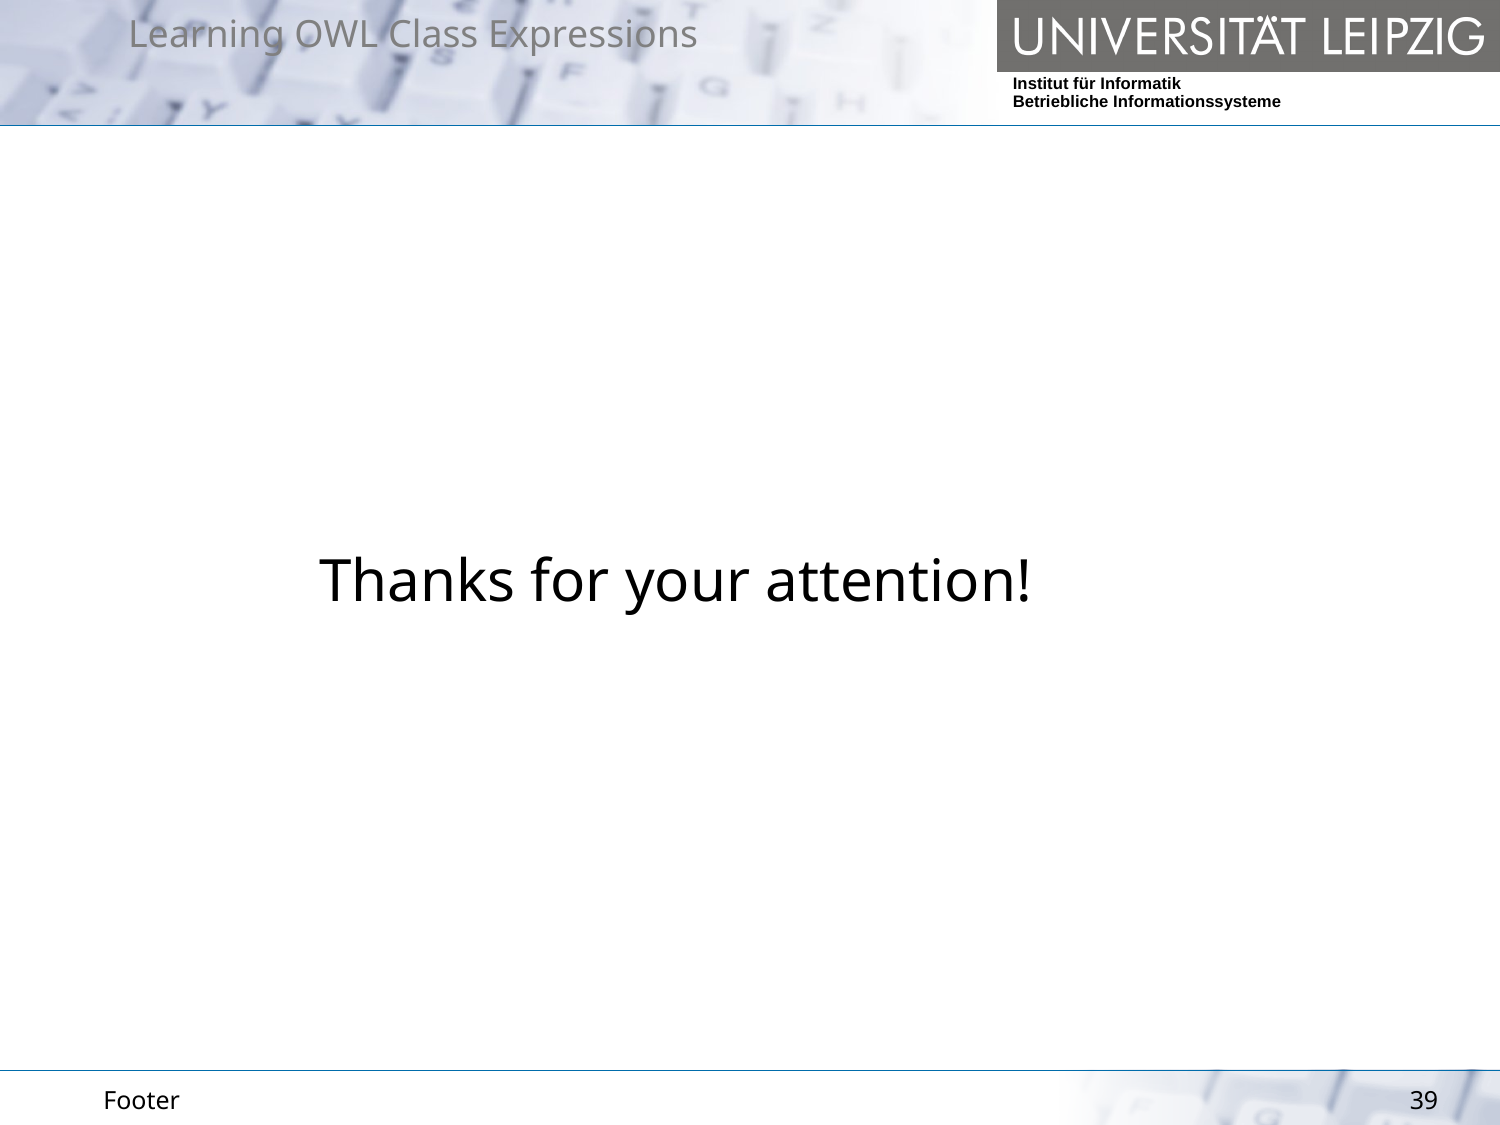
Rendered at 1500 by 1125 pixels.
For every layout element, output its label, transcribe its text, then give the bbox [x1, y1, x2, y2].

picture [1057, 1071, 1500, 1125]
text_box Thanks for your attention! [304, 531, 1123, 637]
picture [0, 0, 1500, 125]
